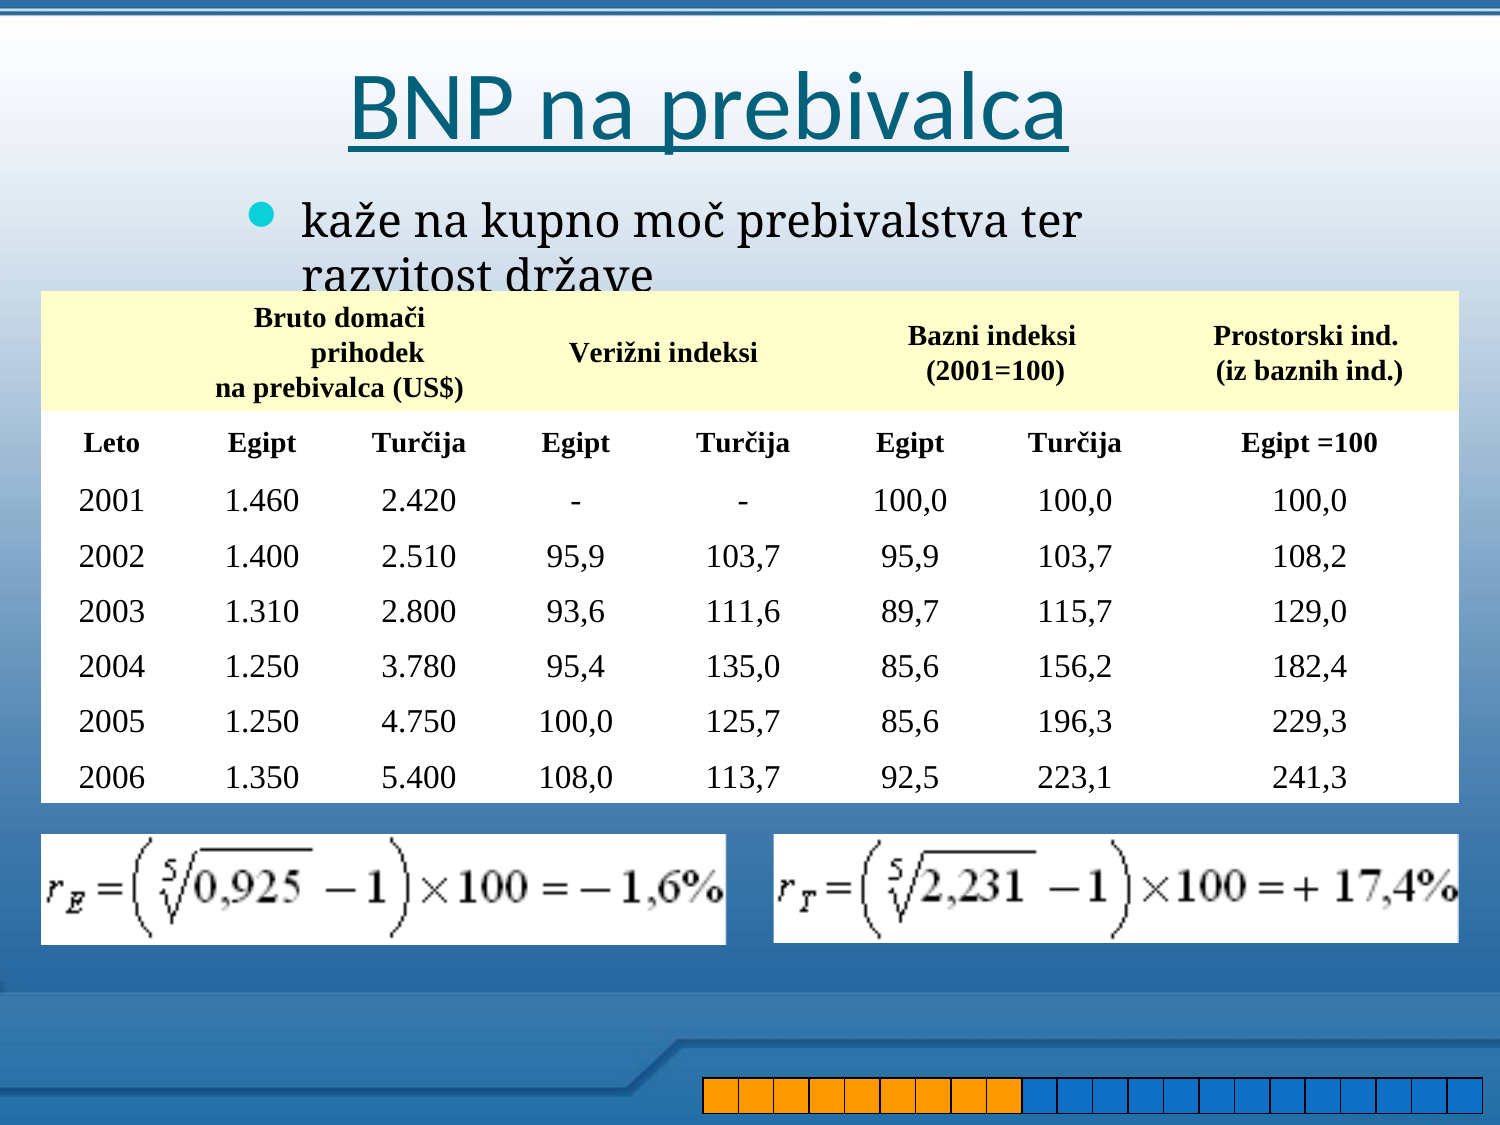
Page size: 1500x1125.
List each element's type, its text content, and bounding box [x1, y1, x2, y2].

table_cell 2.510 [342, 526, 496, 581]
table_cell 1.400 [183, 526, 342, 581]
table_header Prostorski ind. (iz baznih ind.) [1161, 291, 1459, 411]
table_cell 196,3 [990, 692, 1161, 747]
table_cell 5.400 [342, 747, 496, 803]
table_header Bruto domači prihodek na prebivalca (US$) [183, 291, 496, 411]
table_cell 103,7 [655, 526, 831, 581]
table_cell 2.800 [342, 581, 496, 637]
table_cell 2005 [41, 692, 183, 747]
table_cell Turčija [990, 411, 1161, 471]
table_cell 1.350 [183, 747, 342, 803]
table_cell 85,6 [831, 637, 990, 692]
table_cell 100,0 [831, 471, 990, 526]
table_cell Egipt [496, 411, 655, 471]
table_cell Egipt =100 [1161, 411, 1459, 471]
table_cell Egipt [183, 411, 342, 471]
table_cell 2004 [41, 637, 183, 692]
table_cell 241,3 [1161, 747, 1459, 803]
list kaže na kupno moč prebivalstva ter razvitost države [230, 184, 1301, 277]
table_cell 182,4 [1161, 637, 1459, 692]
table_cell 229,3 [1161, 692, 1459, 747]
table_cell 85,6 [831, 692, 990, 747]
table_cell 135,0 [655, 637, 831, 692]
table_cell 108,2 [1161, 526, 1459, 581]
table_cell Egipt [831, 411, 990, 471]
table_cell 100,0 [990, 471, 1161, 526]
table_cell 100,0 [496, 692, 655, 747]
table_cell 95,9 [496, 526, 655, 581]
table_cell - [496, 471, 655, 526]
table_cell 2006 [41, 747, 183, 803]
table_cell 223,1 [990, 747, 1161, 803]
table_cell 2001 [41, 471, 183, 526]
table_cell 129,0 [1161, 581, 1459, 637]
table_cell Turčija [342, 411, 496, 471]
table_cell 3.780 [342, 637, 496, 692]
table_cell 156,2 [990, 637, 1161, 692]
table_cell 1.310 [183, 581, 342, 637]
table_cell 2002 [41, 526, 183, 581]
title BNP na prebivalca [348, 34, 1188, 160]
table_cell 125,7 [655, 692, 831, 747]
table_cell 115,7 [990, 581, 1161, 637]
table_cell 1.250 [183, 637, 342, 692]
text_box [702, 1077, 1483, 1114]
table_cell 4.750 [342, 692, 496, 747]
table_cell 89,7 [831, 581, 990, 637]
table_cell 93,6 [496, 581, 655, 637]
table_header [41, 291, 183, 411]
table_cell 111,6 [655, 581, 831, 637]
table_header Verižni indeksi [496, 291, 831, 411]
table_cell 1.250 [183, 692, 342, 747]
table_cell 92,5 [831, 747, 990, 803]
table_cell 100,0 [1161, 471, 1459, 526]
table_cell Turčija [655, 411, 831, 471]
table_cell - [655, 471, 831, 526]
table_cell 95,9 [831, 526, 990, 581]
table_cell Leto [41, 411, 183, 471]
table_cell 1.460 [183, 471, 342, 526]
table_cell 108,0 [496, 747, 655, 803]
table_cell 103,7 [990, 526, 1161, 581]
table_cell 2.420 [342, 471, 496, 526]
table_cell 2003 [41, 581, 183, 637]
table_header Bazni indeksi (2001=100) [831, 291, 1161, 411]
picture [0, 0, 1500, 1125]
table_cell 95,4 [496, 637, 655, 692]
table_cell 113,7 [655, 747, 831, 803]
